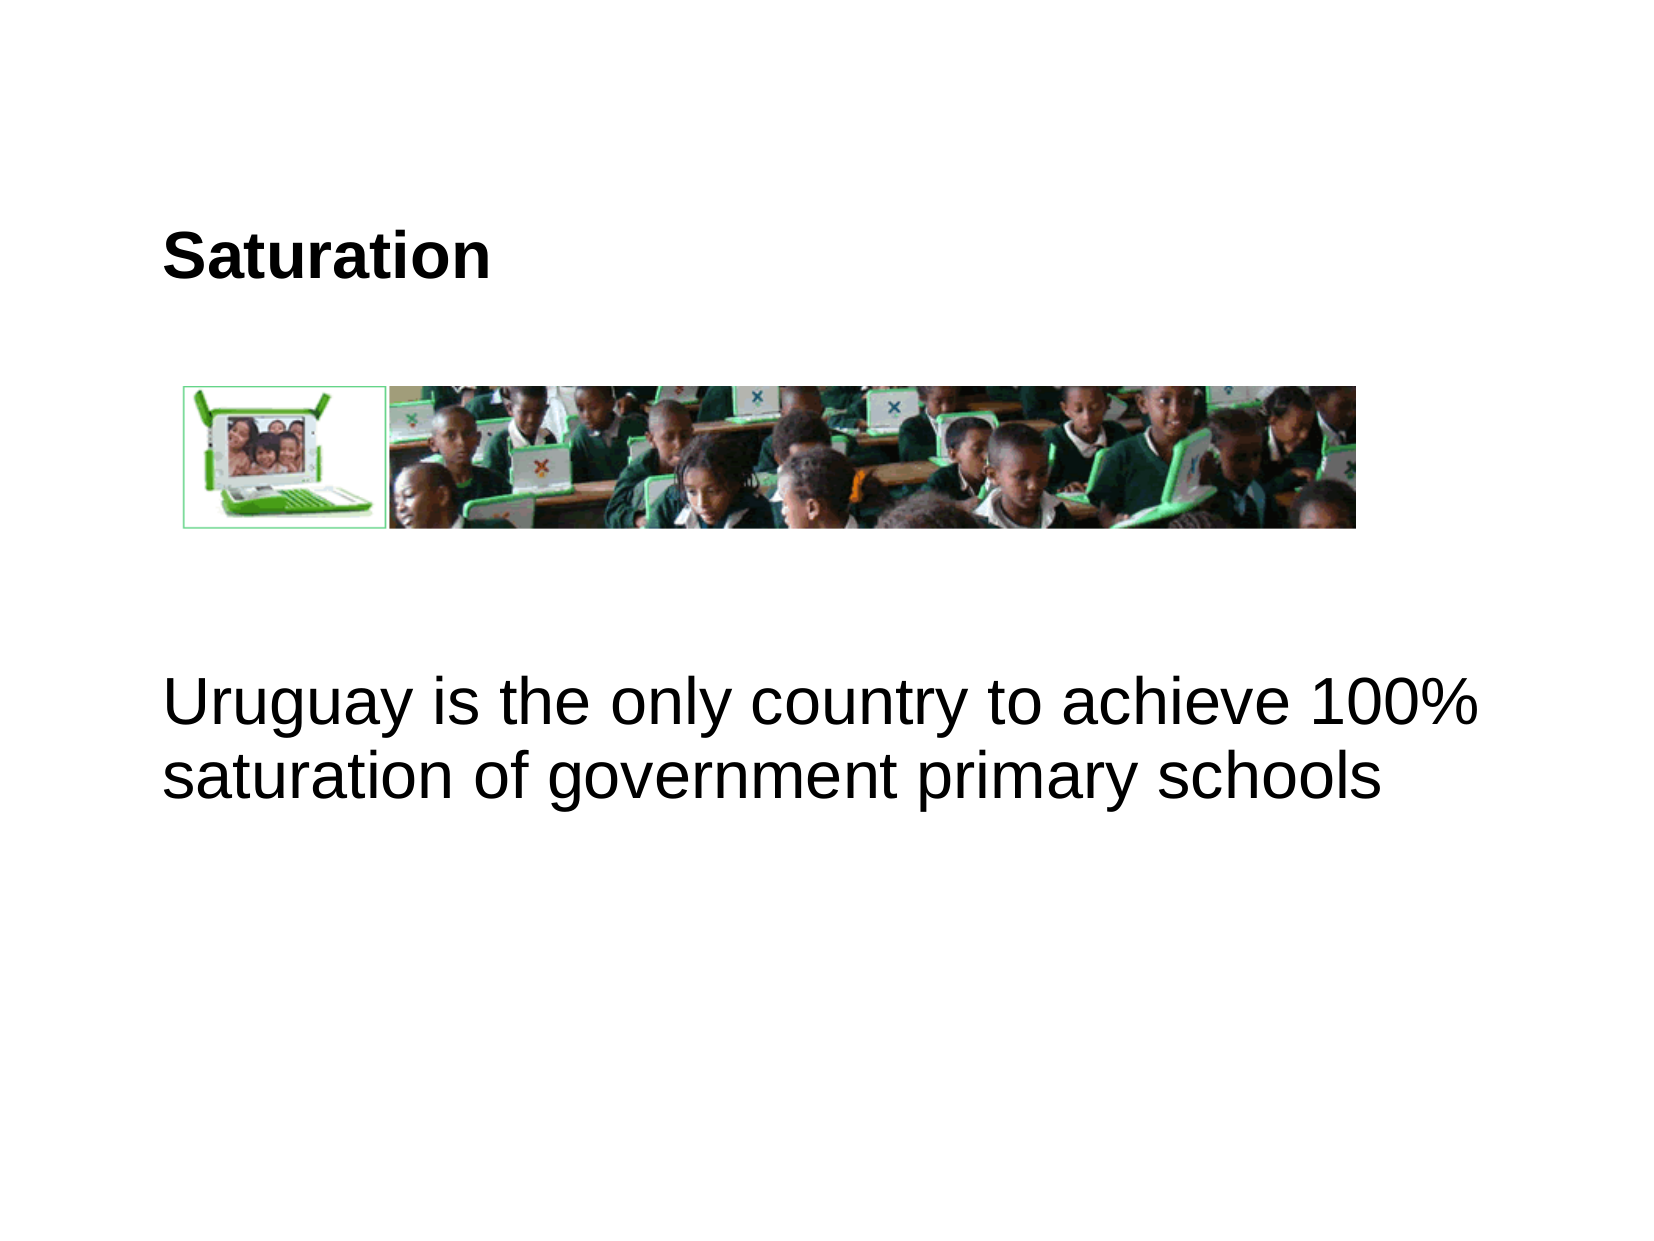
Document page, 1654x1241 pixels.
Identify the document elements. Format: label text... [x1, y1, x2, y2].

picture [177, 386, 1356, 562]
text_box Saturation Uruguay is the only country to achieve 100% saturation of government primary schools [147, 206, 1536, 787]
